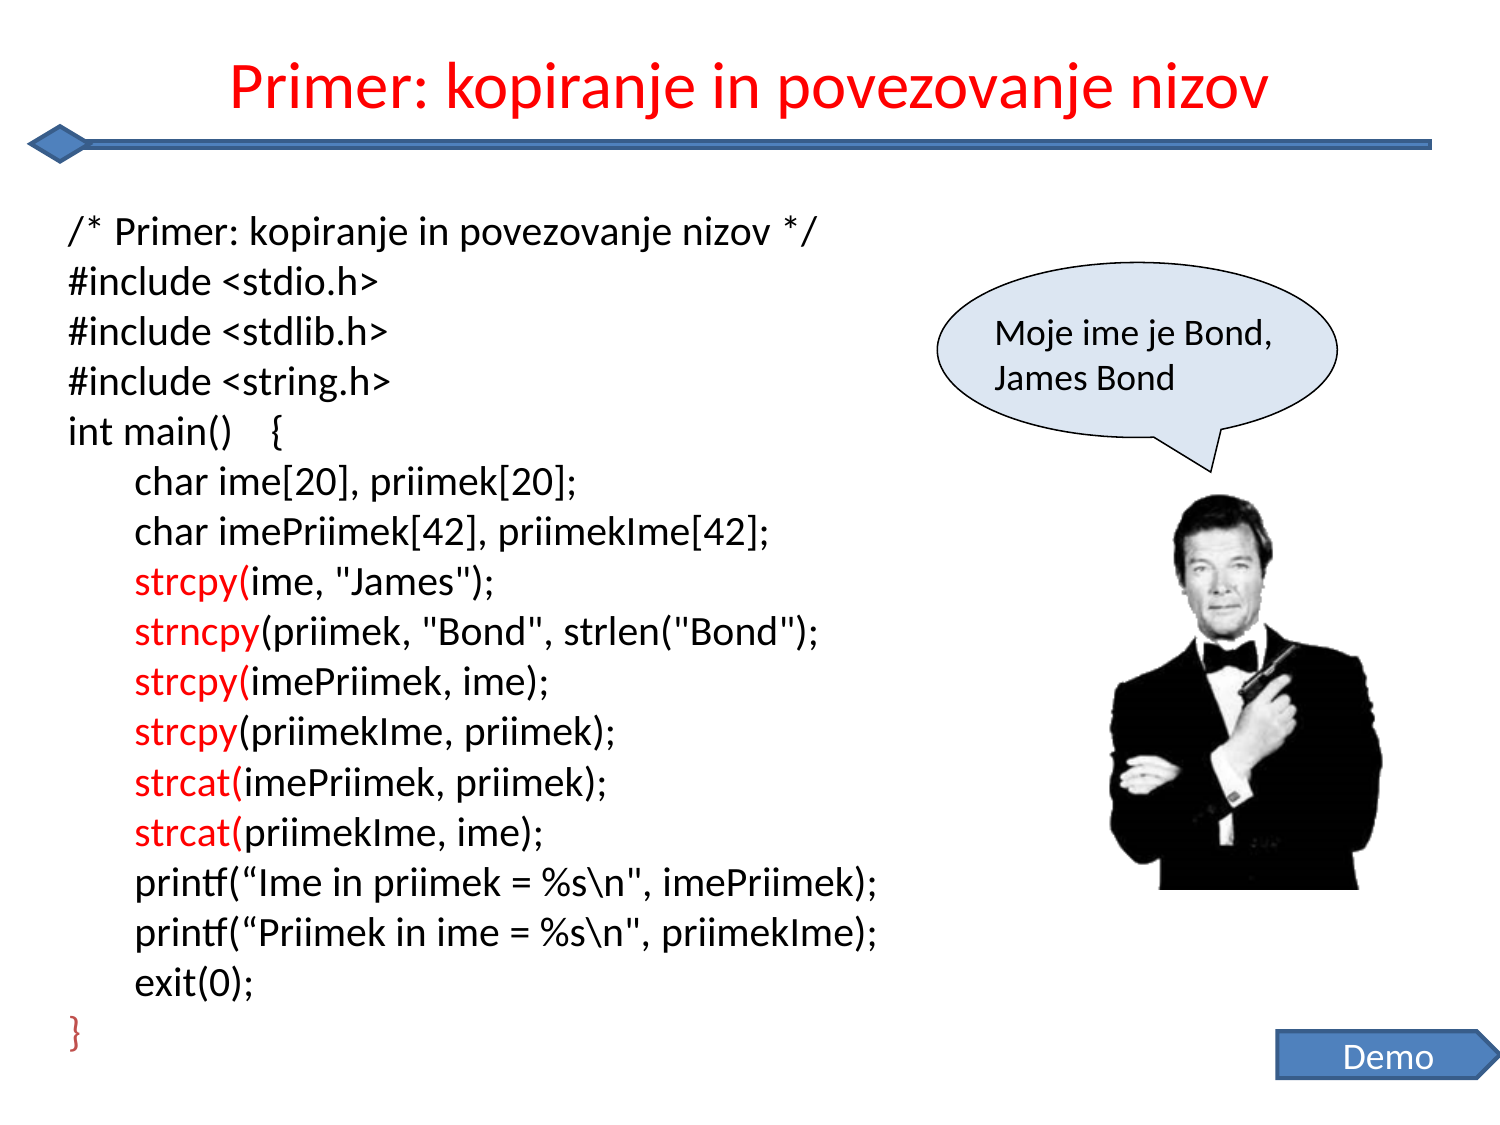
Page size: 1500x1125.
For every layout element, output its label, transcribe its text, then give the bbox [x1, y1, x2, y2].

text_box Demo [1277, 1031, 1500, 1079]
text_box Moje ime je Bond, James Bond [979, 299, 1289, 406]
text_box [937, 262, 1338, 473]
title Primer: kopiranje in povezovanje nizov [75, 23, 1426, 141]
picture [1080, 479, 1408, 890]
text_box /* Primer: kopiranje in povezovanje nizov */ #include <stdio.h> #include <stdlib.h> #include <string.h> int main() { char ime[20], priimek[20]; char imePriimek[42], priimekIme[42]; strcpy(ime, "James"); strncpy(priimek, "Bond", strlen("Bond"); strcpy(imePriimek, ime); strcpy(priimekIme, priimek); strcat(imePriimek, priimek); strcat(priimekIme, ime); printf(“Ime in priimek = %s\n", imePriimek); printf(“Priimek in ime = %s\n", priimekIme); exit(0); } [53, 196, 1436, 1063]
